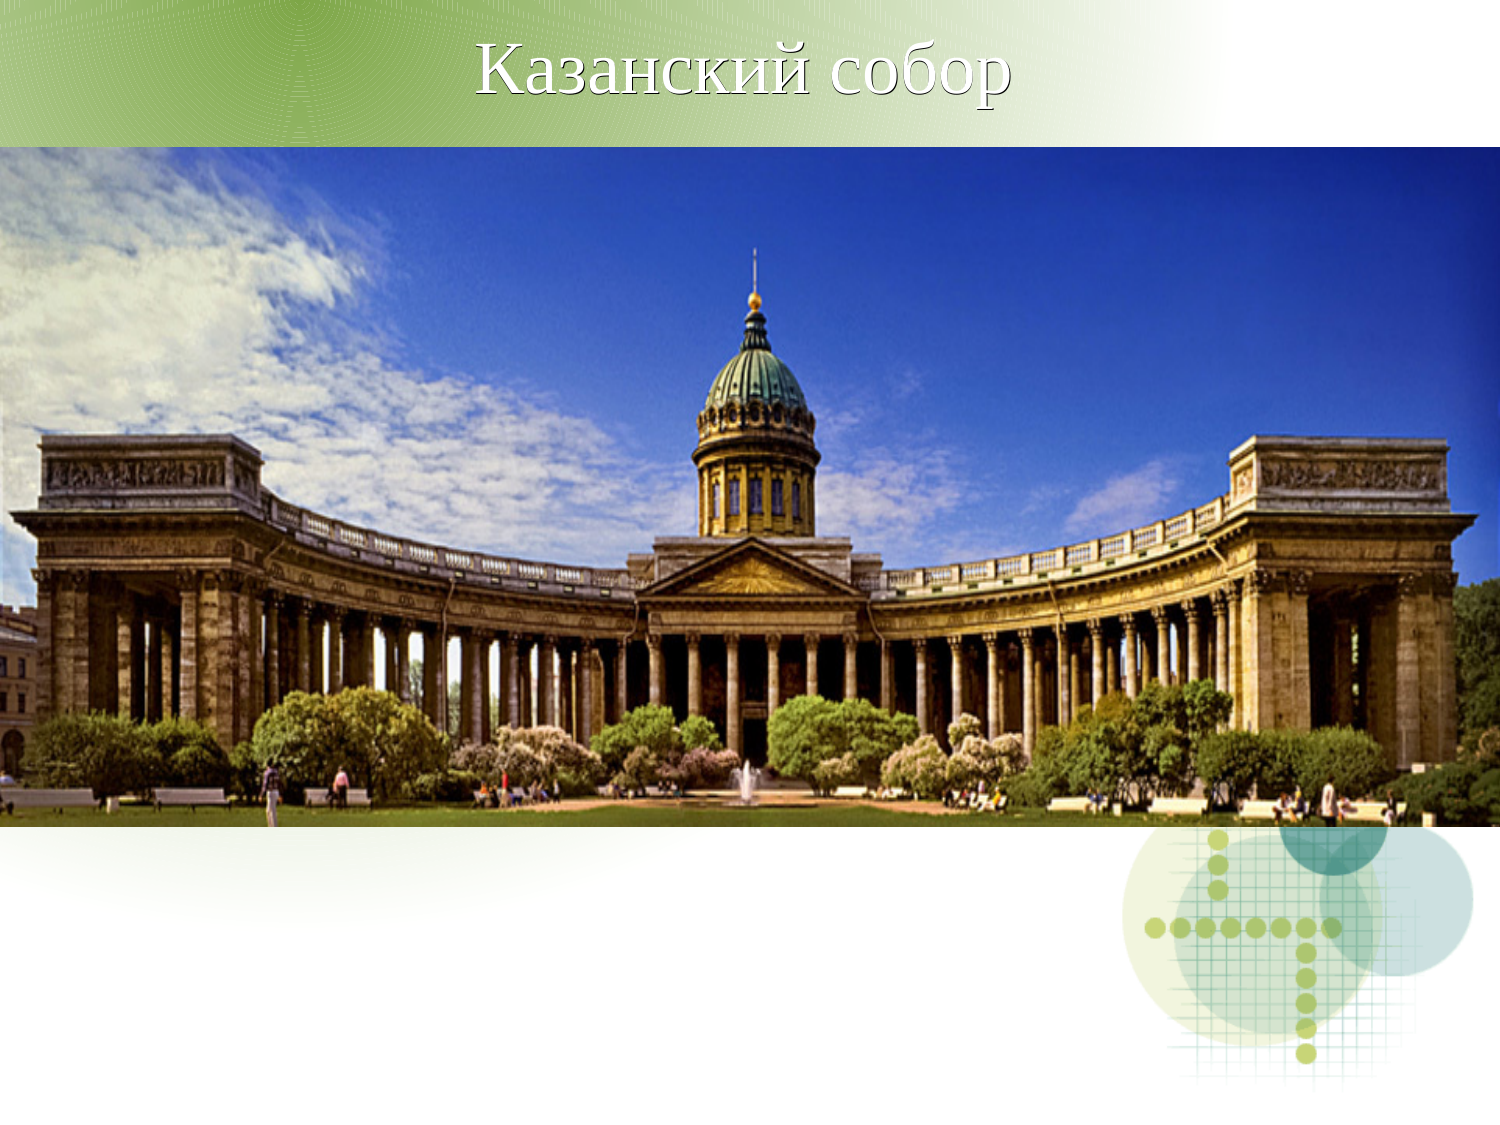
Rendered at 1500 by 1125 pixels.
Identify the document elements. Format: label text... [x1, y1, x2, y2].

picture [0, 147, 1500, 1098]
title Казанский собор [17, 11, 1471, 79]
